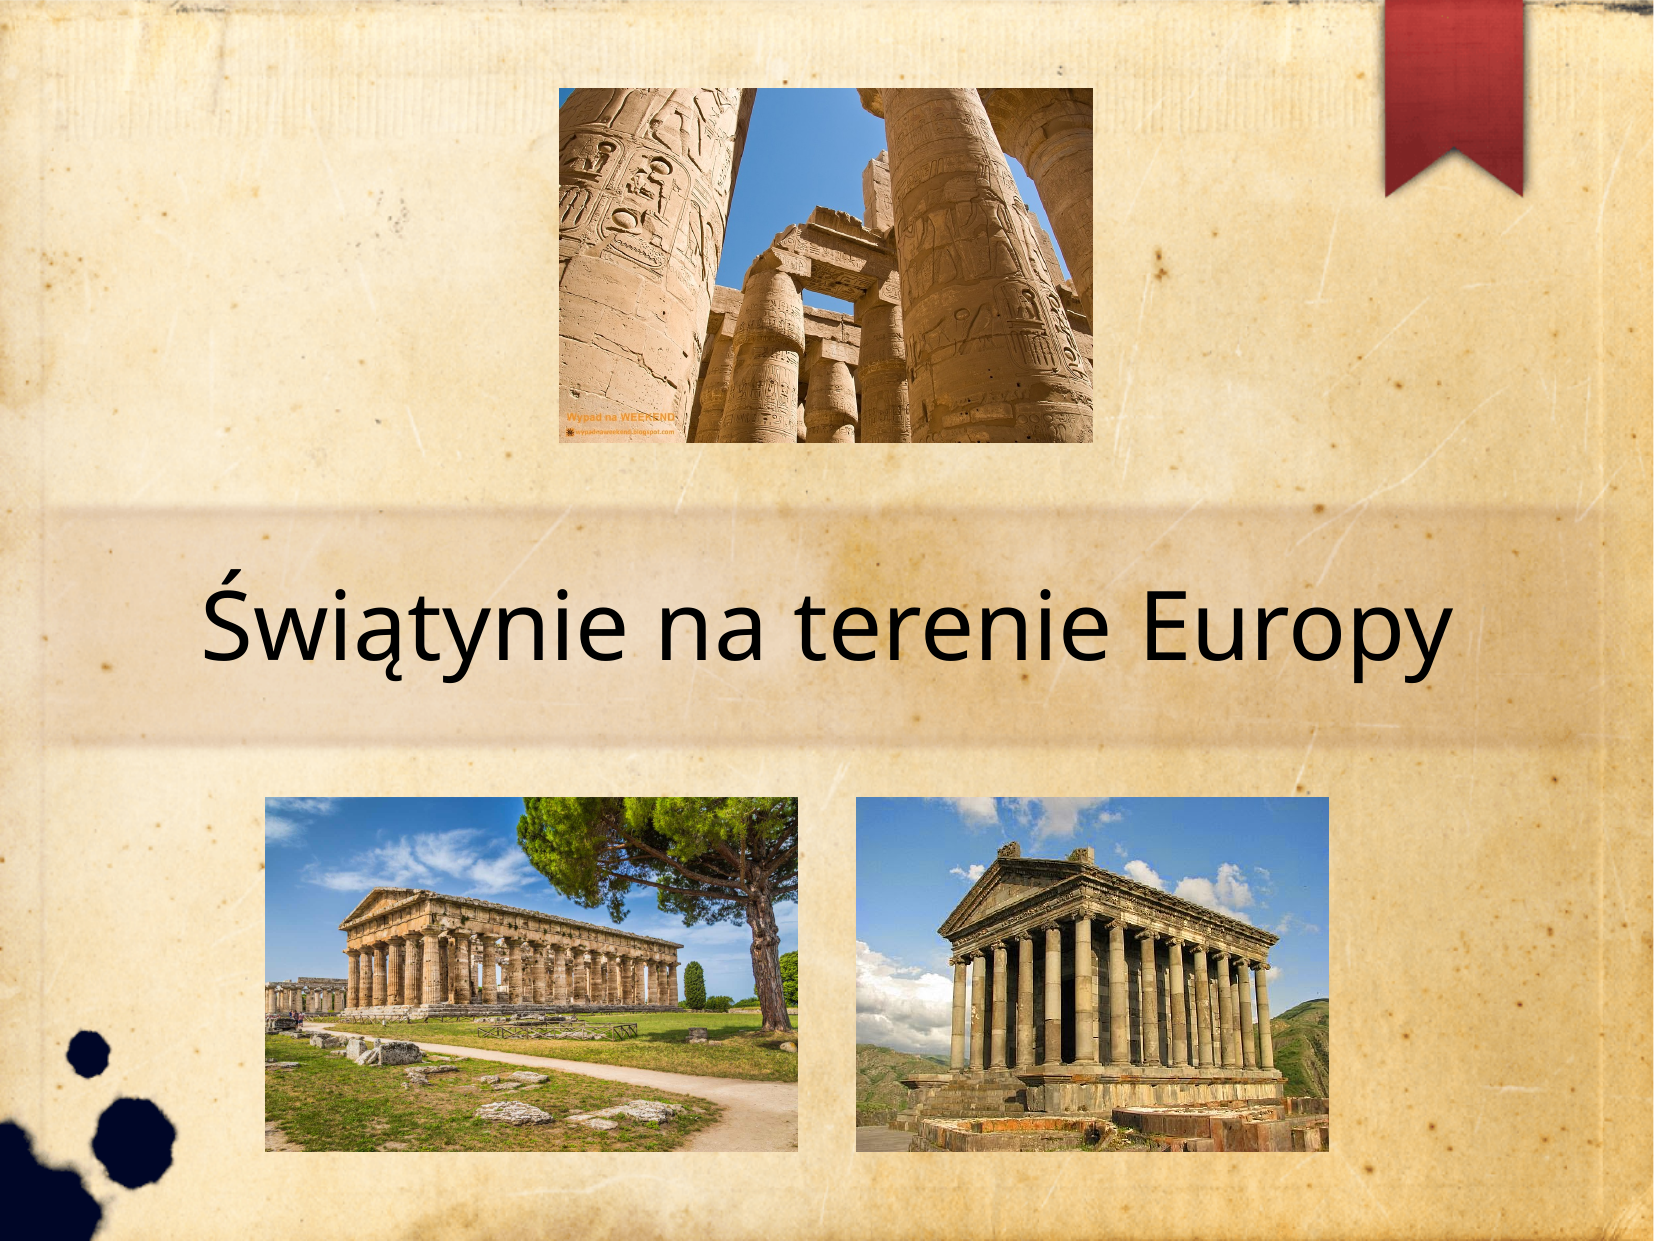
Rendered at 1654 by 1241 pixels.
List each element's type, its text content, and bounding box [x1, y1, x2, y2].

title Świątynie na terenie Europy [82, 519, 1571, 727]
picture [0, 0, 1654, 1241]
